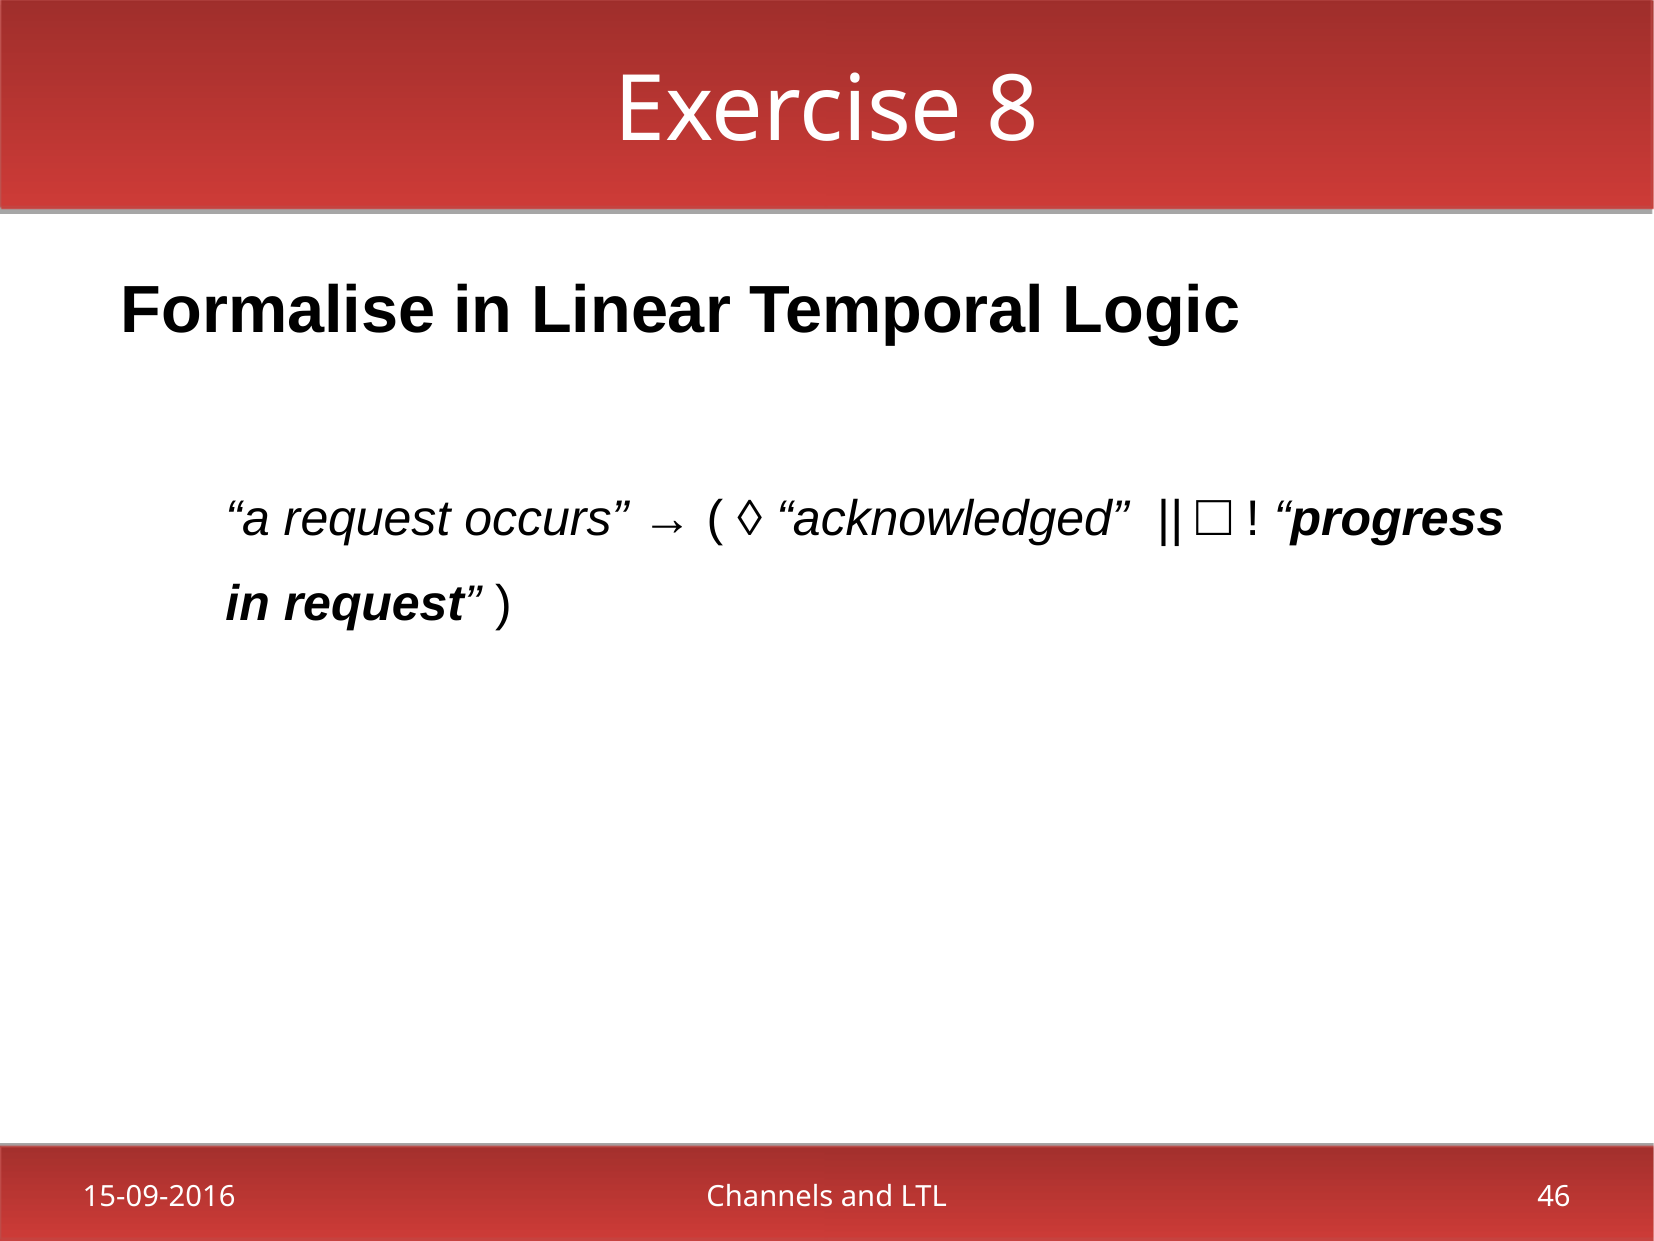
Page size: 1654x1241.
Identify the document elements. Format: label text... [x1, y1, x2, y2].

picture [0, 0, 1654, 214]
text_box “a request occurs” → ( ◊ “acknowledged” || □ ! “progress in request” ) [210, 442, 1565, 607]
title Exercise 8 [59, 31, 1595, 178]
picture [0, 1143, 1654, 1241]
text_box Formalise in Linear Temporal Logic [105, 264, 1259, 355]
